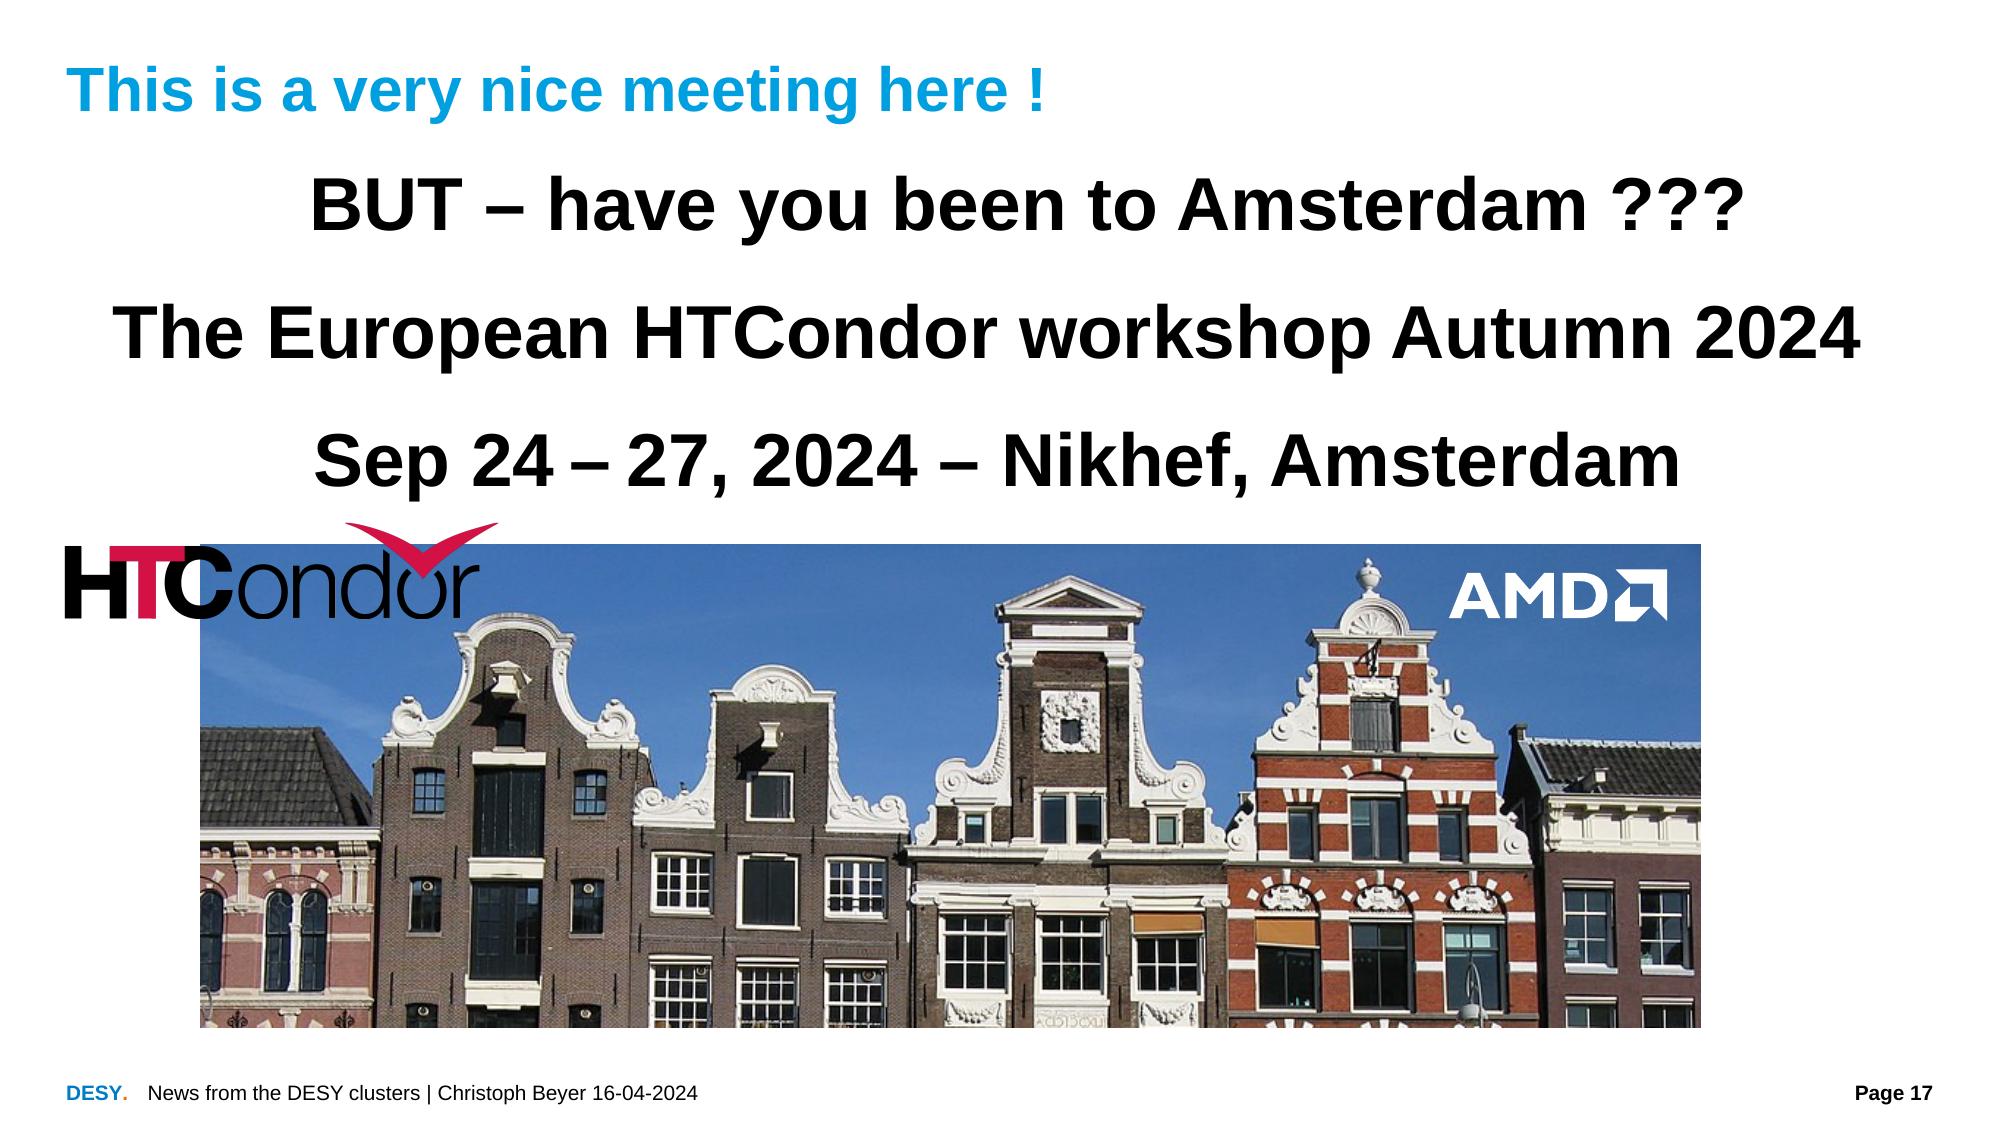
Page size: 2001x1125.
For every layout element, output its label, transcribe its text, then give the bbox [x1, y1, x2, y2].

picture [200, 977, 1701, 1028]
title This is a very nice meeting here ! [66, 57, 1933, 132]
text_box News from the DESY clusters | Christoph Beyer 16-04-2024 [147, 1079, 1780, 1111]
list BUT – have you been to Amsterdam ??? The European HTCondor workshop Autumn 2024 Sep 24 – 27, 2024 – Nikhef, Amsterdam [38, 154, 1938, 977]
picture [59, 521, 504, 626]
picture [1448, 569, 1668, 622]
